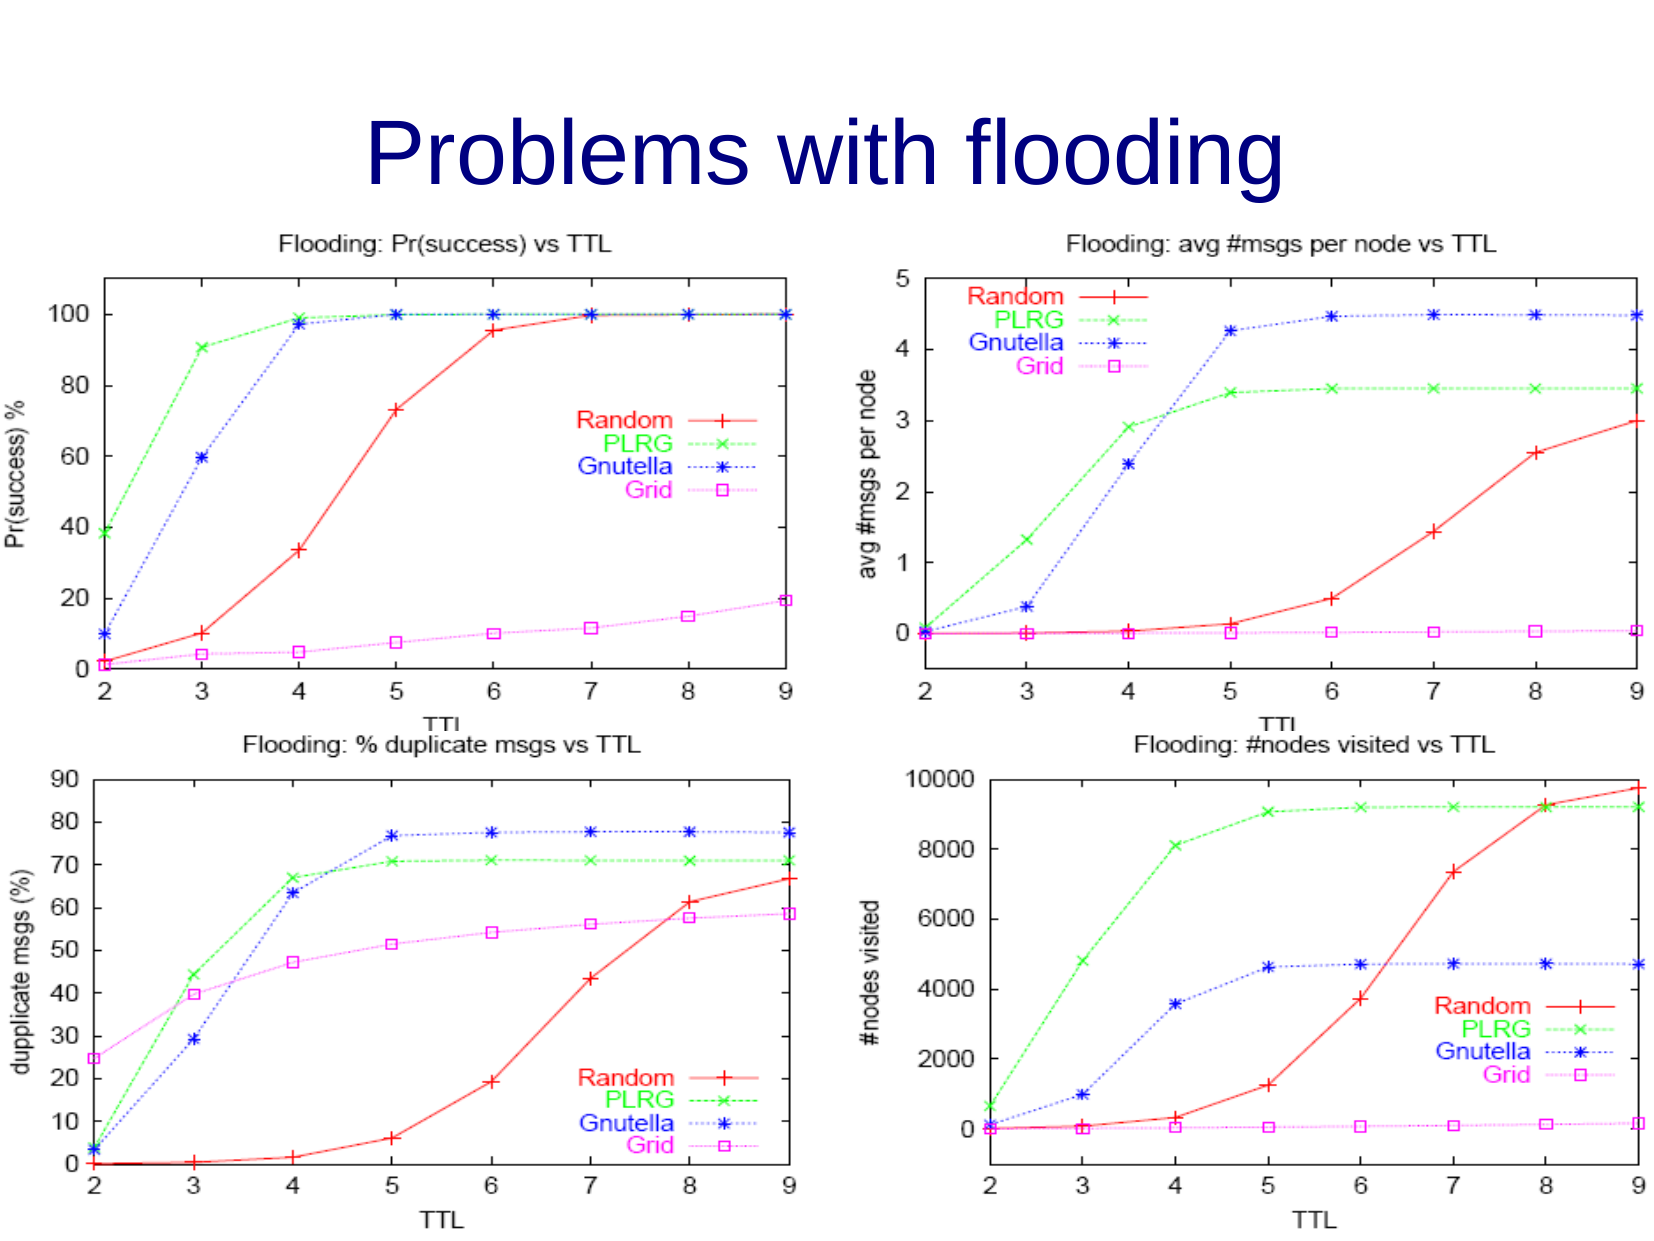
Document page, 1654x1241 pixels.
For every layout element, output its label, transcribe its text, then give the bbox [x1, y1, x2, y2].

picture [0, 230, 1653, 1241]
title Problems with flooding [82, 49, 1571, 230]
